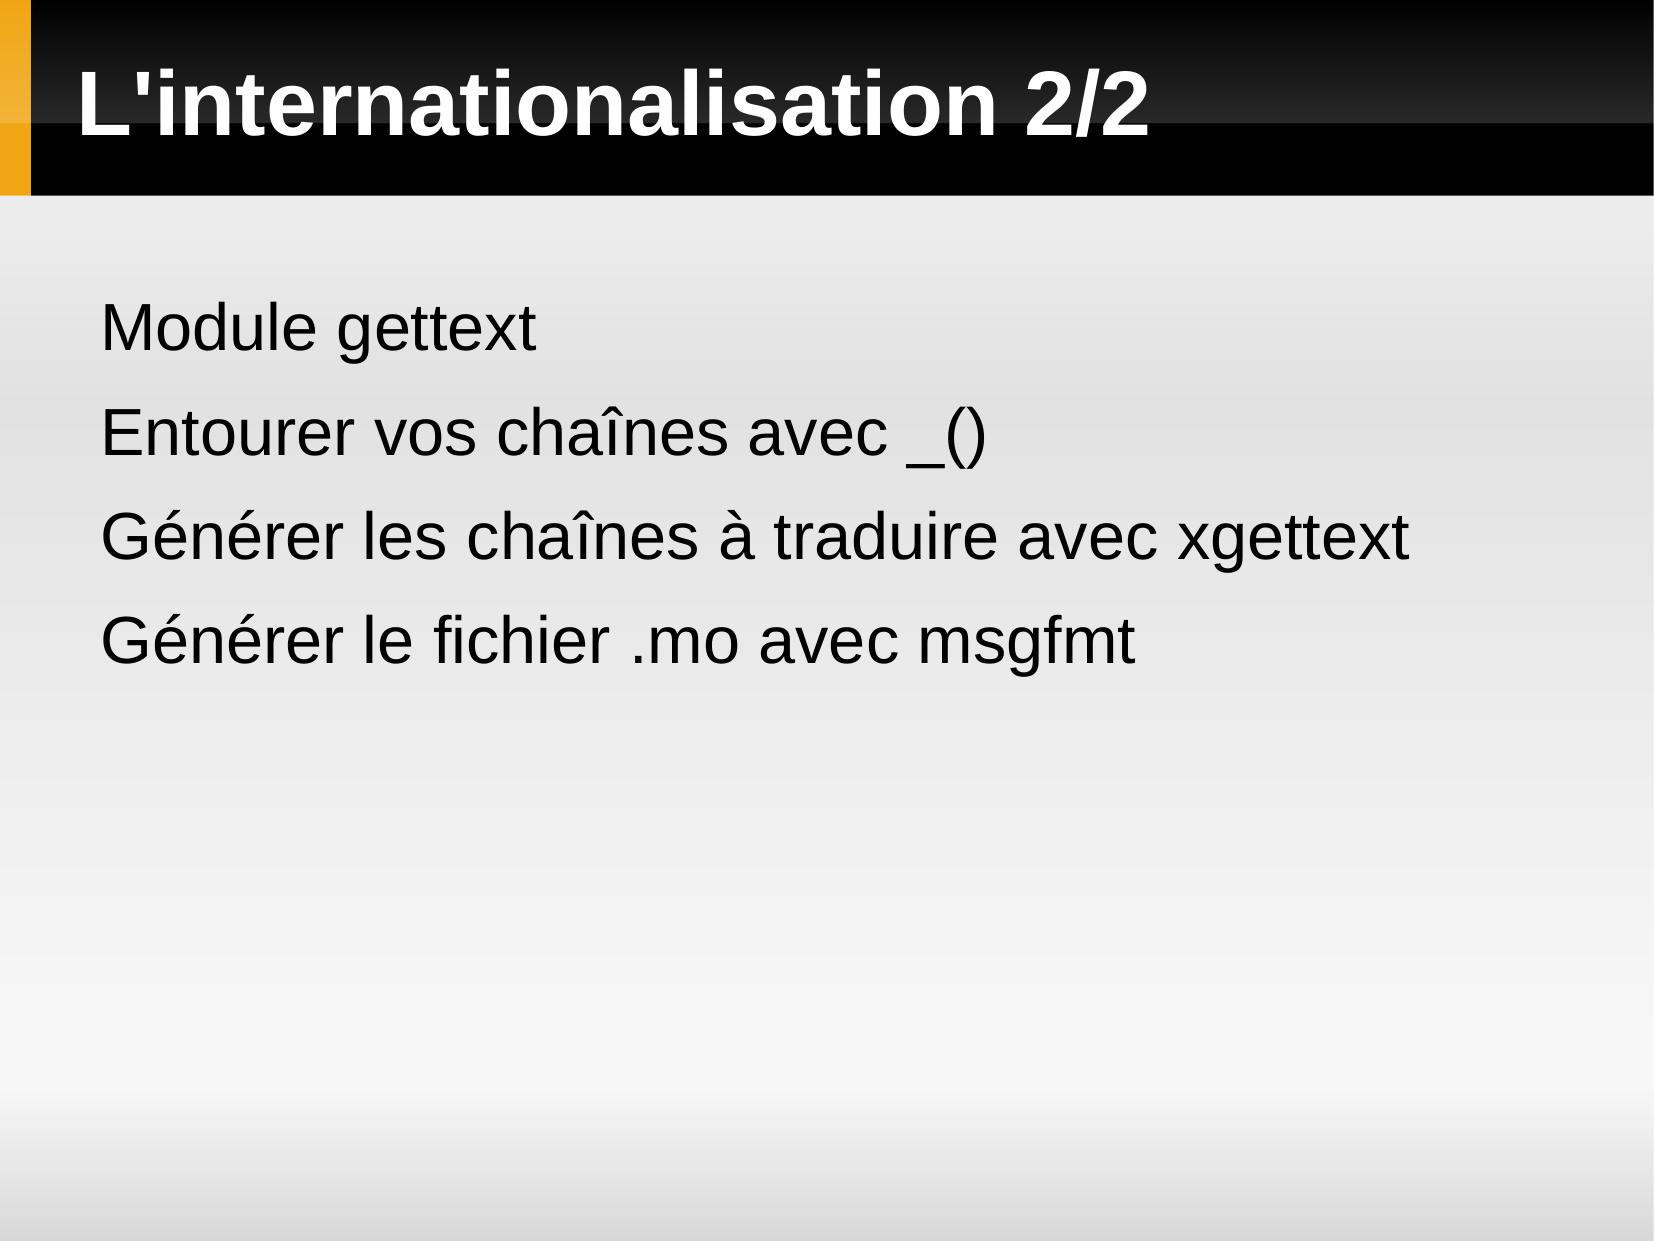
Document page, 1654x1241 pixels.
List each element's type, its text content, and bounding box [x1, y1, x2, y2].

title L'internationalisation 2/2 [76, 7, 1565, 200]
picture [0, 0, 1654, 1241]
list Module gettext Entourer vos chaînes avec _() Générer les chaînes à traduire avec xgettext Générer le fichier .mo avec msgfmt [82, 290, 1571, 1094]
